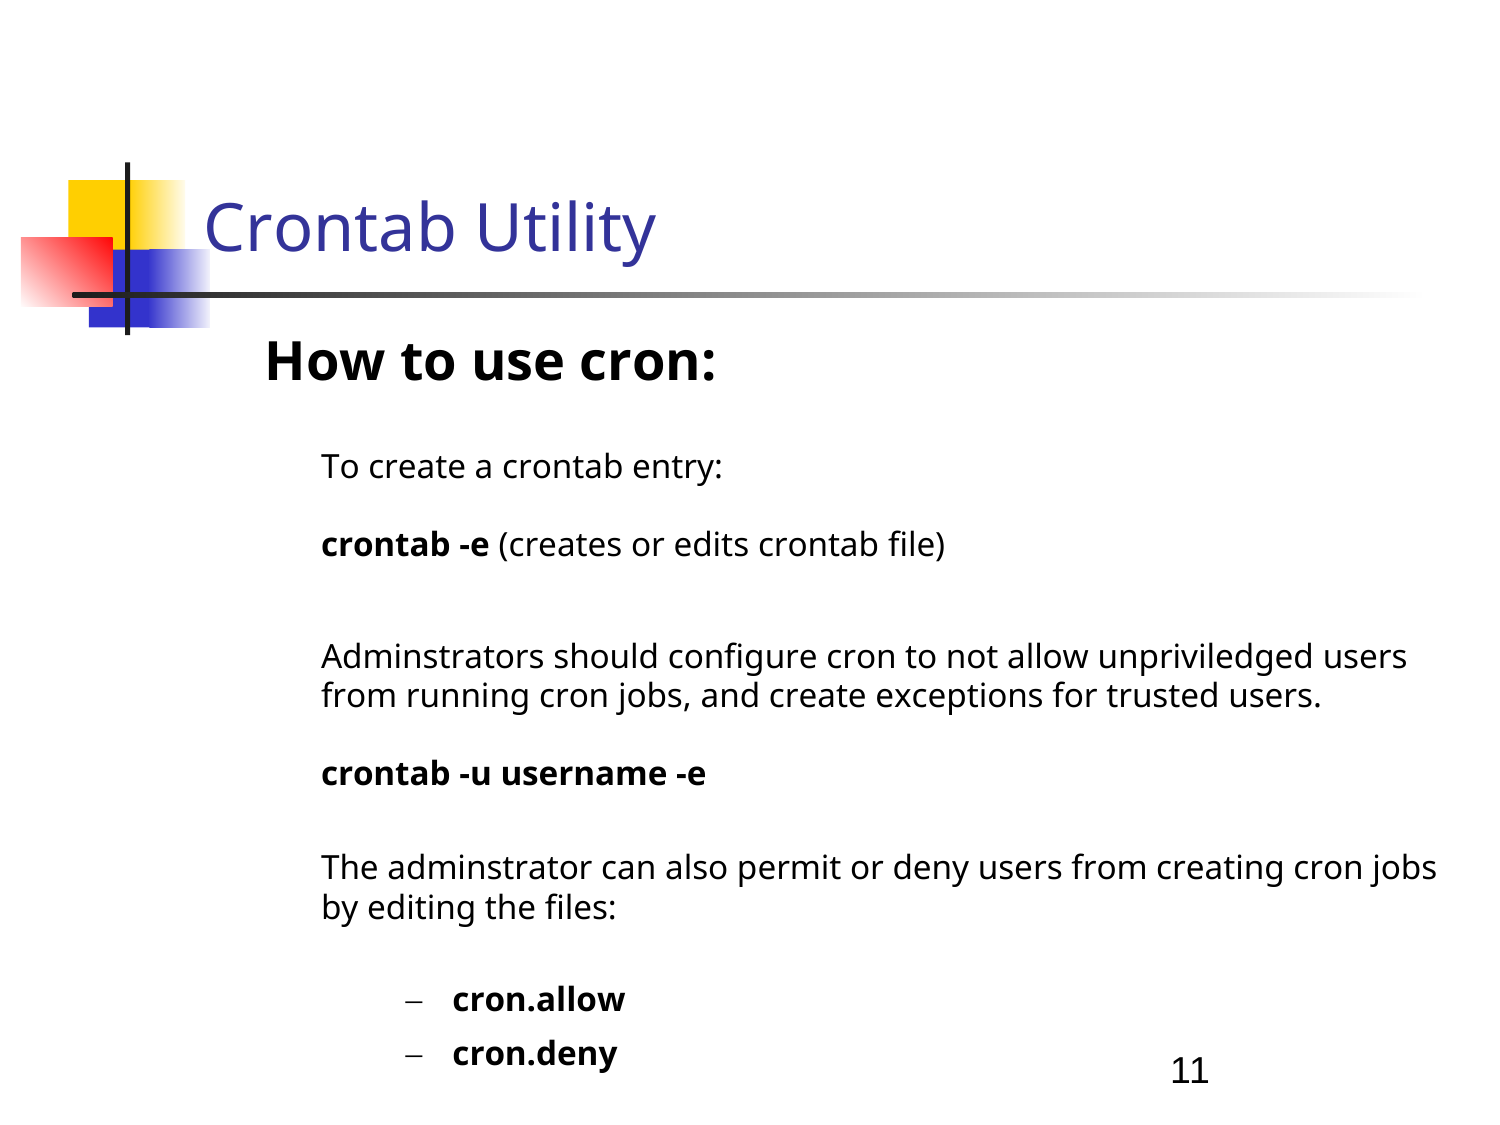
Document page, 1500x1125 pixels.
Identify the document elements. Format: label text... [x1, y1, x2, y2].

list How to use cron: To create a crontab entry: crontab -e (creates or edits crontab file) Adminstrators should configure cron to not allow unpriviledged users from running cron jobs, and create exceptions for trusted users. crontab -u username -e The adminstrator can also permit or deny users from creating cron jobs by editing the files: cron.allow cron.deny [193, 331, 1469, 1125]
title Crontab Utility [188, 35, 1468, 276]
